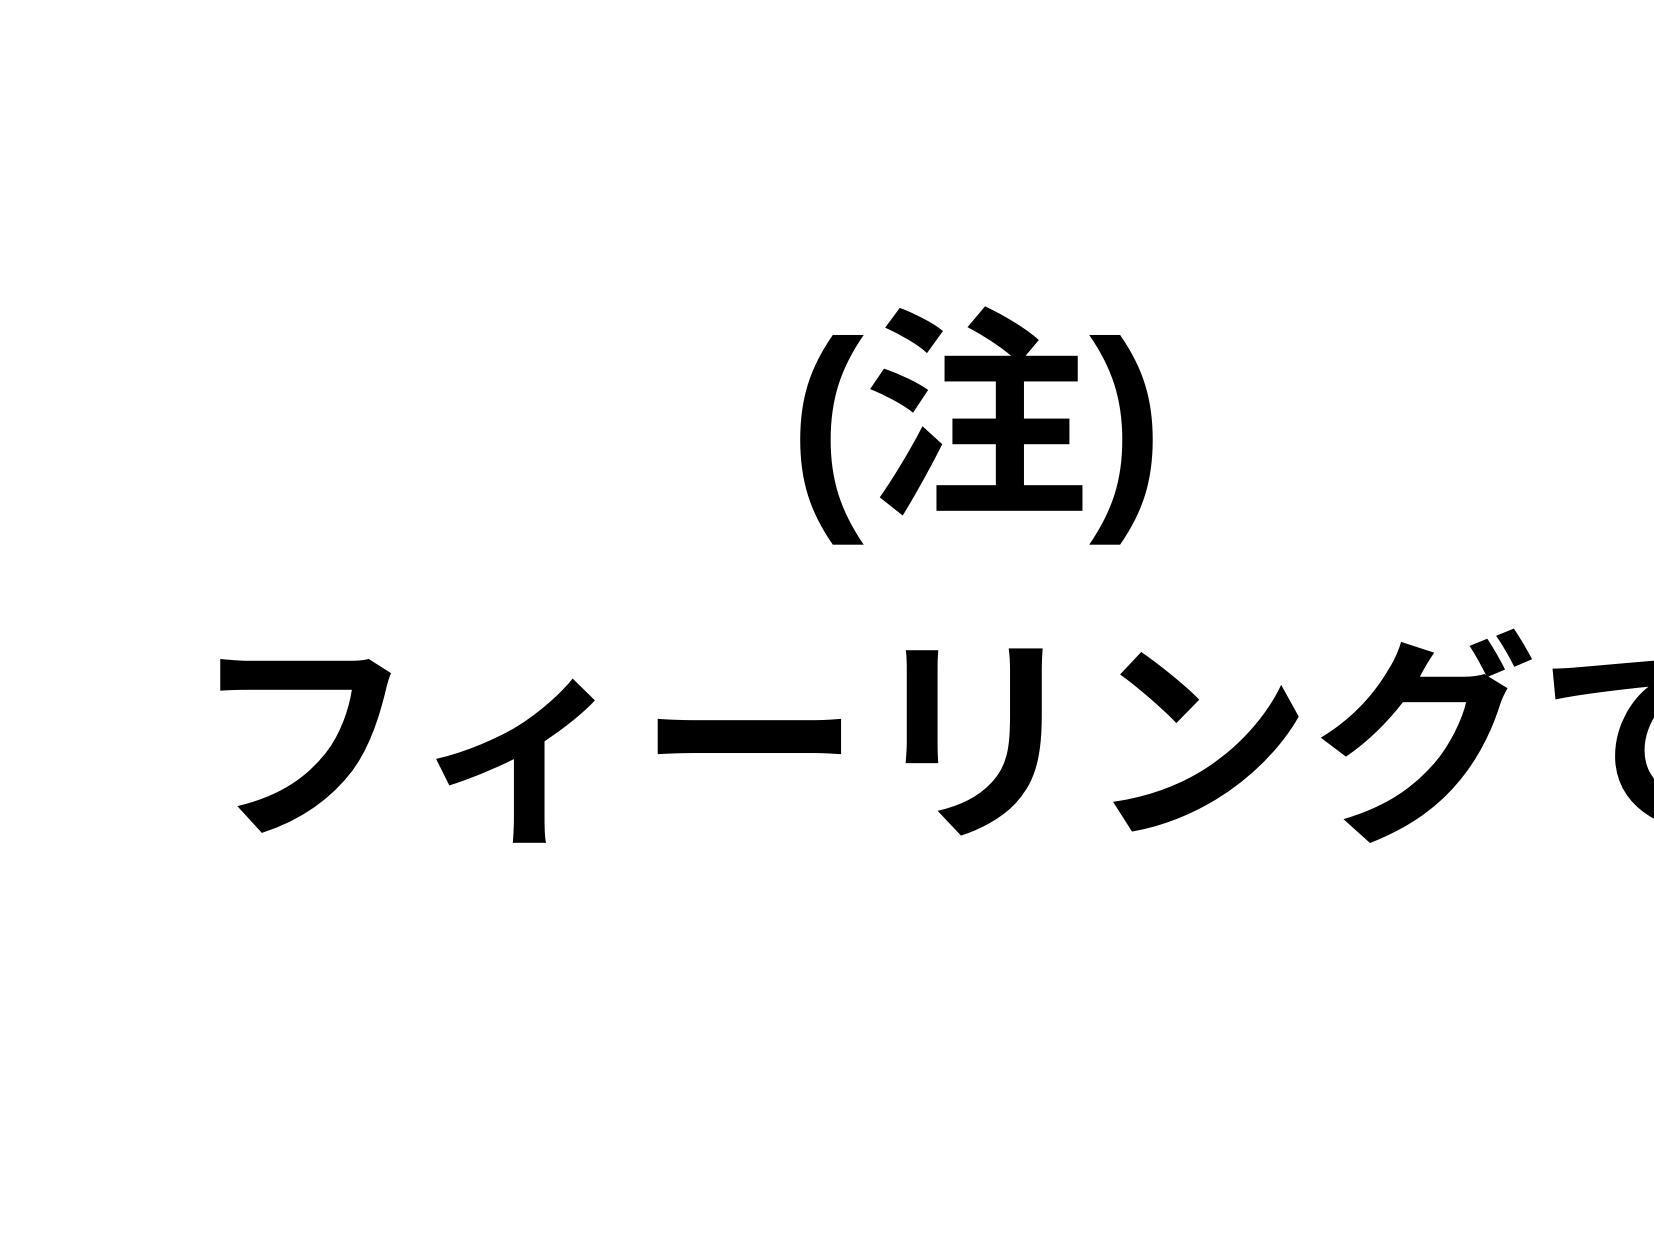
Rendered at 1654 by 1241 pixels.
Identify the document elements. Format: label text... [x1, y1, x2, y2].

text_box (注) フィーリングで [177, 229, 1518, 739]
